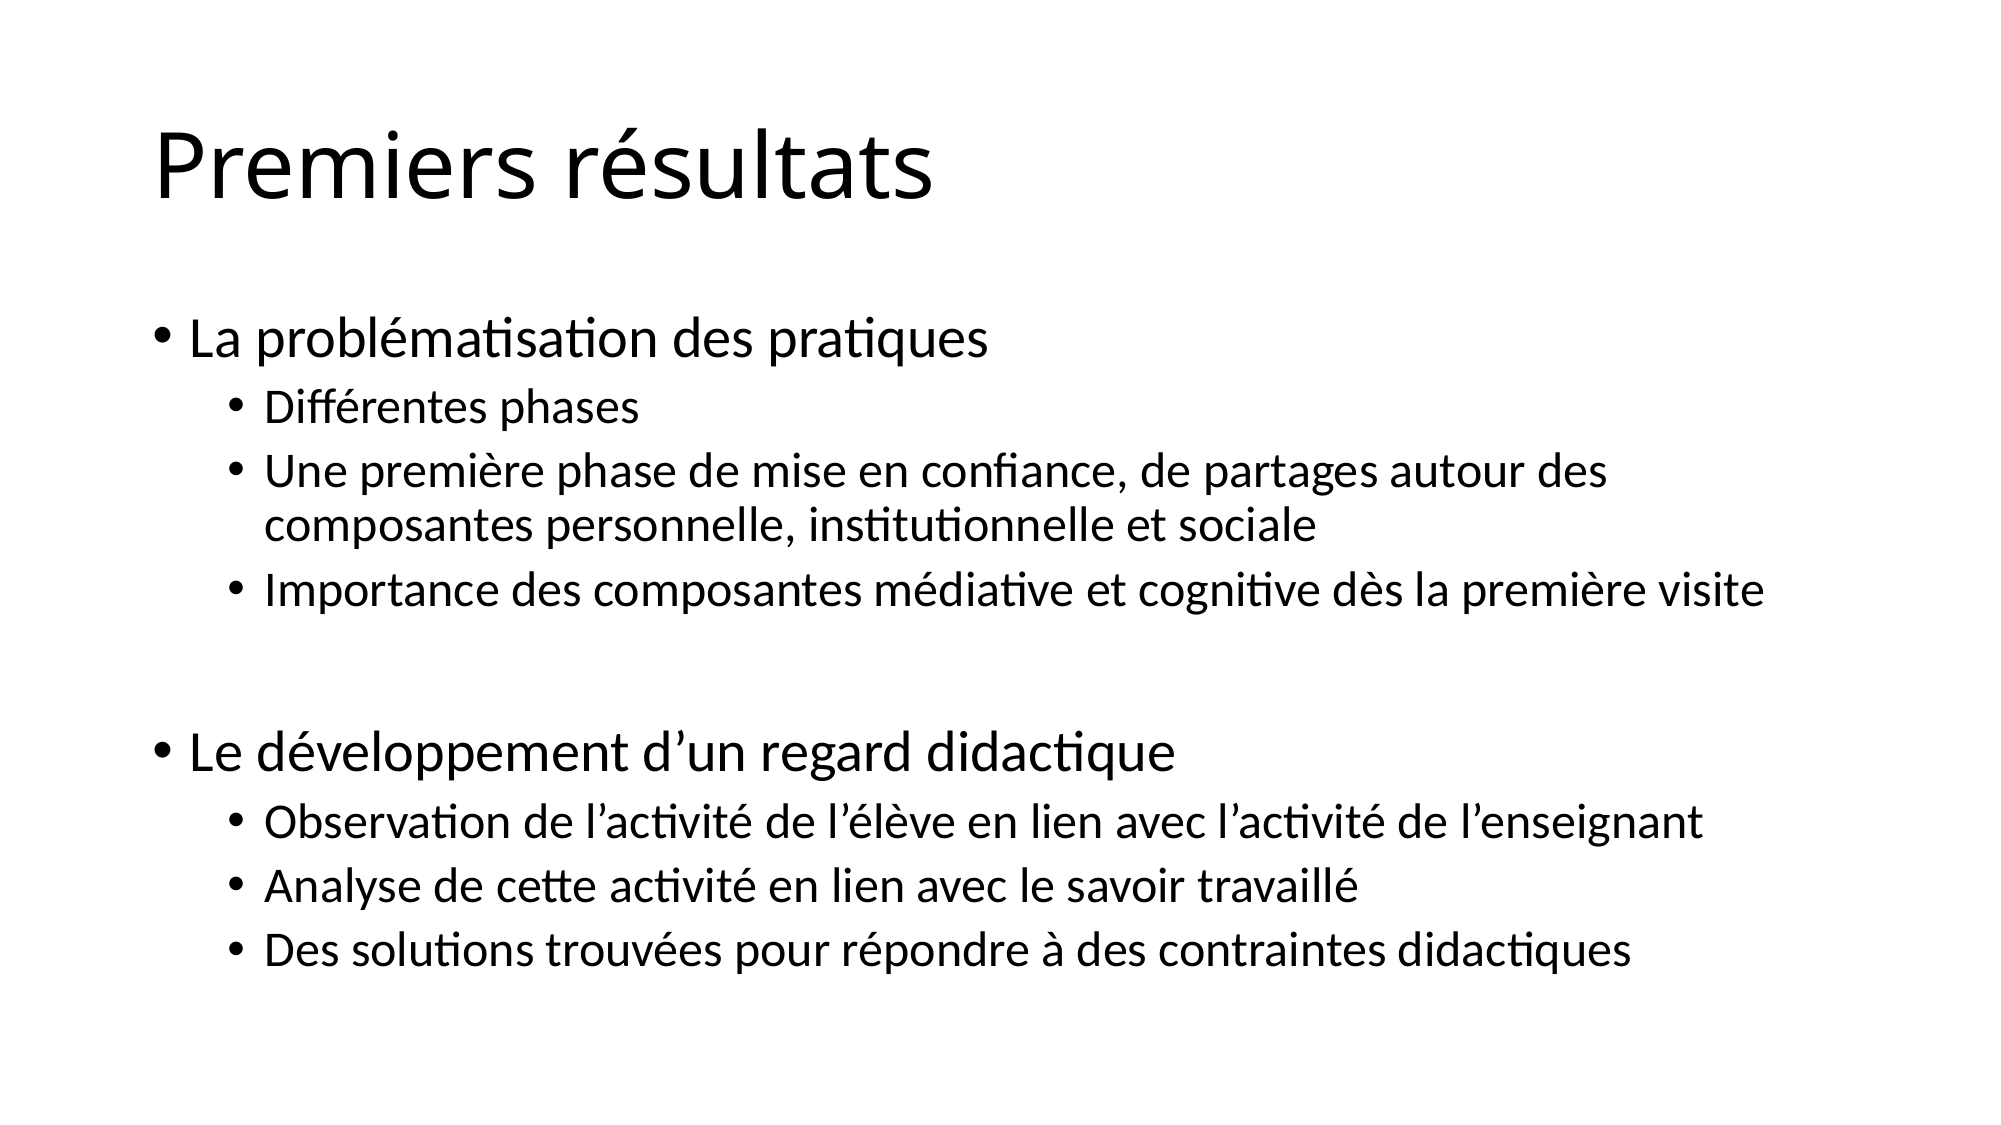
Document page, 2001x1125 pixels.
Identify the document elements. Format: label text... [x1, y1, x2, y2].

list La problématisation des pratiques Différentes phases Une première phase de mise en confiance, de partages autour des composantes personnelle, institutionnelle et sociale Importance des composantes médiative et cognitive dès la première visite Le développement d’un regard didactique Observation de l’activité de l’élève en lien avec l’activité de l’enseignant Analyse de cette activité en lien avec le savoir travaillé Des solutions trouvées pour répondre à des contraintes didactiques [137, 299, 1863, 1014]
title Premiers résultats [137, 59, 1863, 278]
